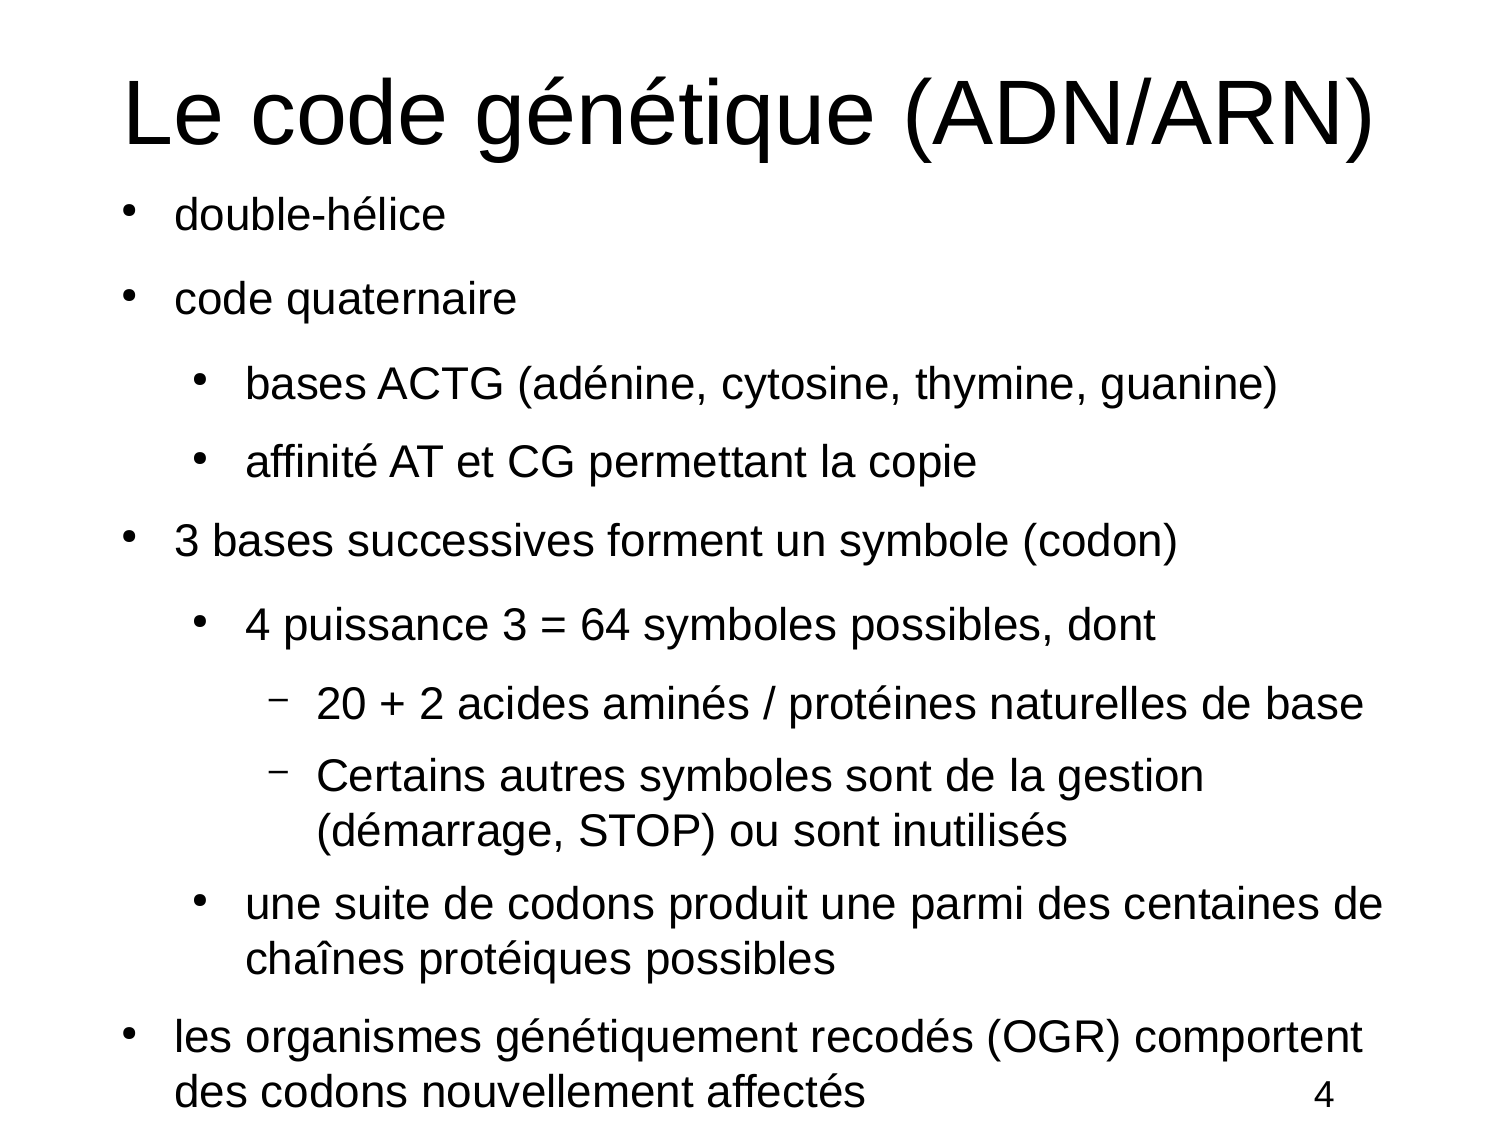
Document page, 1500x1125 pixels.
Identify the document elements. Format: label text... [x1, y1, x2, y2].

list double-hélice code quaternaire bases ACTG (adénine, cytosine, thymine, guanine) affinité AT et CG permettant la copie 3 bases successives forment un symbole (codon) 4 puissance 3 = 64 symboles possibles, dont 20 + 2 acides aminés / protéines naturelles de base Certains autres symboles sont de la gestion (démarrage, STOP) ou sont inutilisés une suite de codons produit une parmi des centaines de chaînes protéiques possibles les organismes génétiquement recodés (OGR) comportent des codons nouvellement affectés [88, 177, 1439, 1125]
title Le code génétique (ADN/ARN) [75, 45, 1425, 233]
